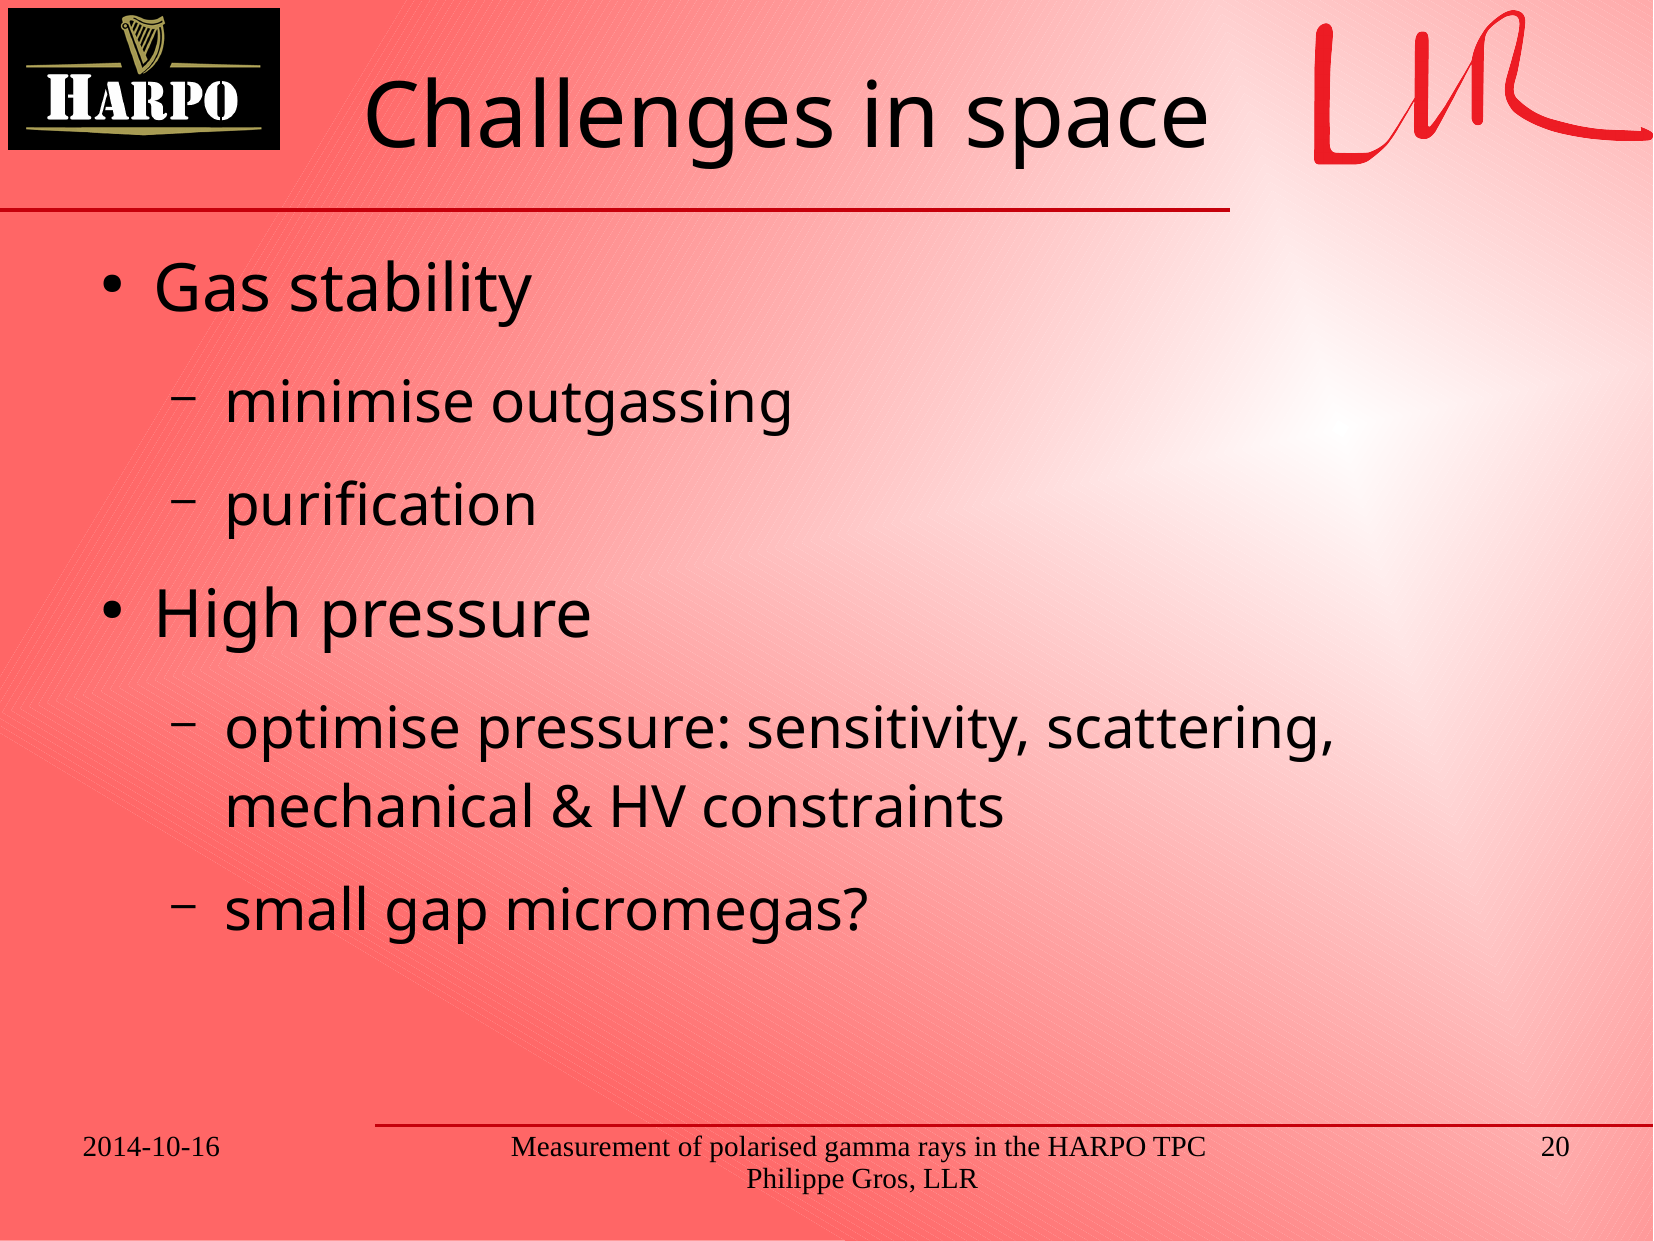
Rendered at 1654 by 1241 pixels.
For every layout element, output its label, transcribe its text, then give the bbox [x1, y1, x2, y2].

list Gas stability minimise outgassing purification High pressure optimise pressure: sensitivity, scattering, mechanical & HV constraints small gap micromegas? [82, 240, 1571, 1010]
picture [8, 8, 280, 150]
title Challenges in space [285, 15, 1291, 211]
picture [1314, 10, 1653, 165]
